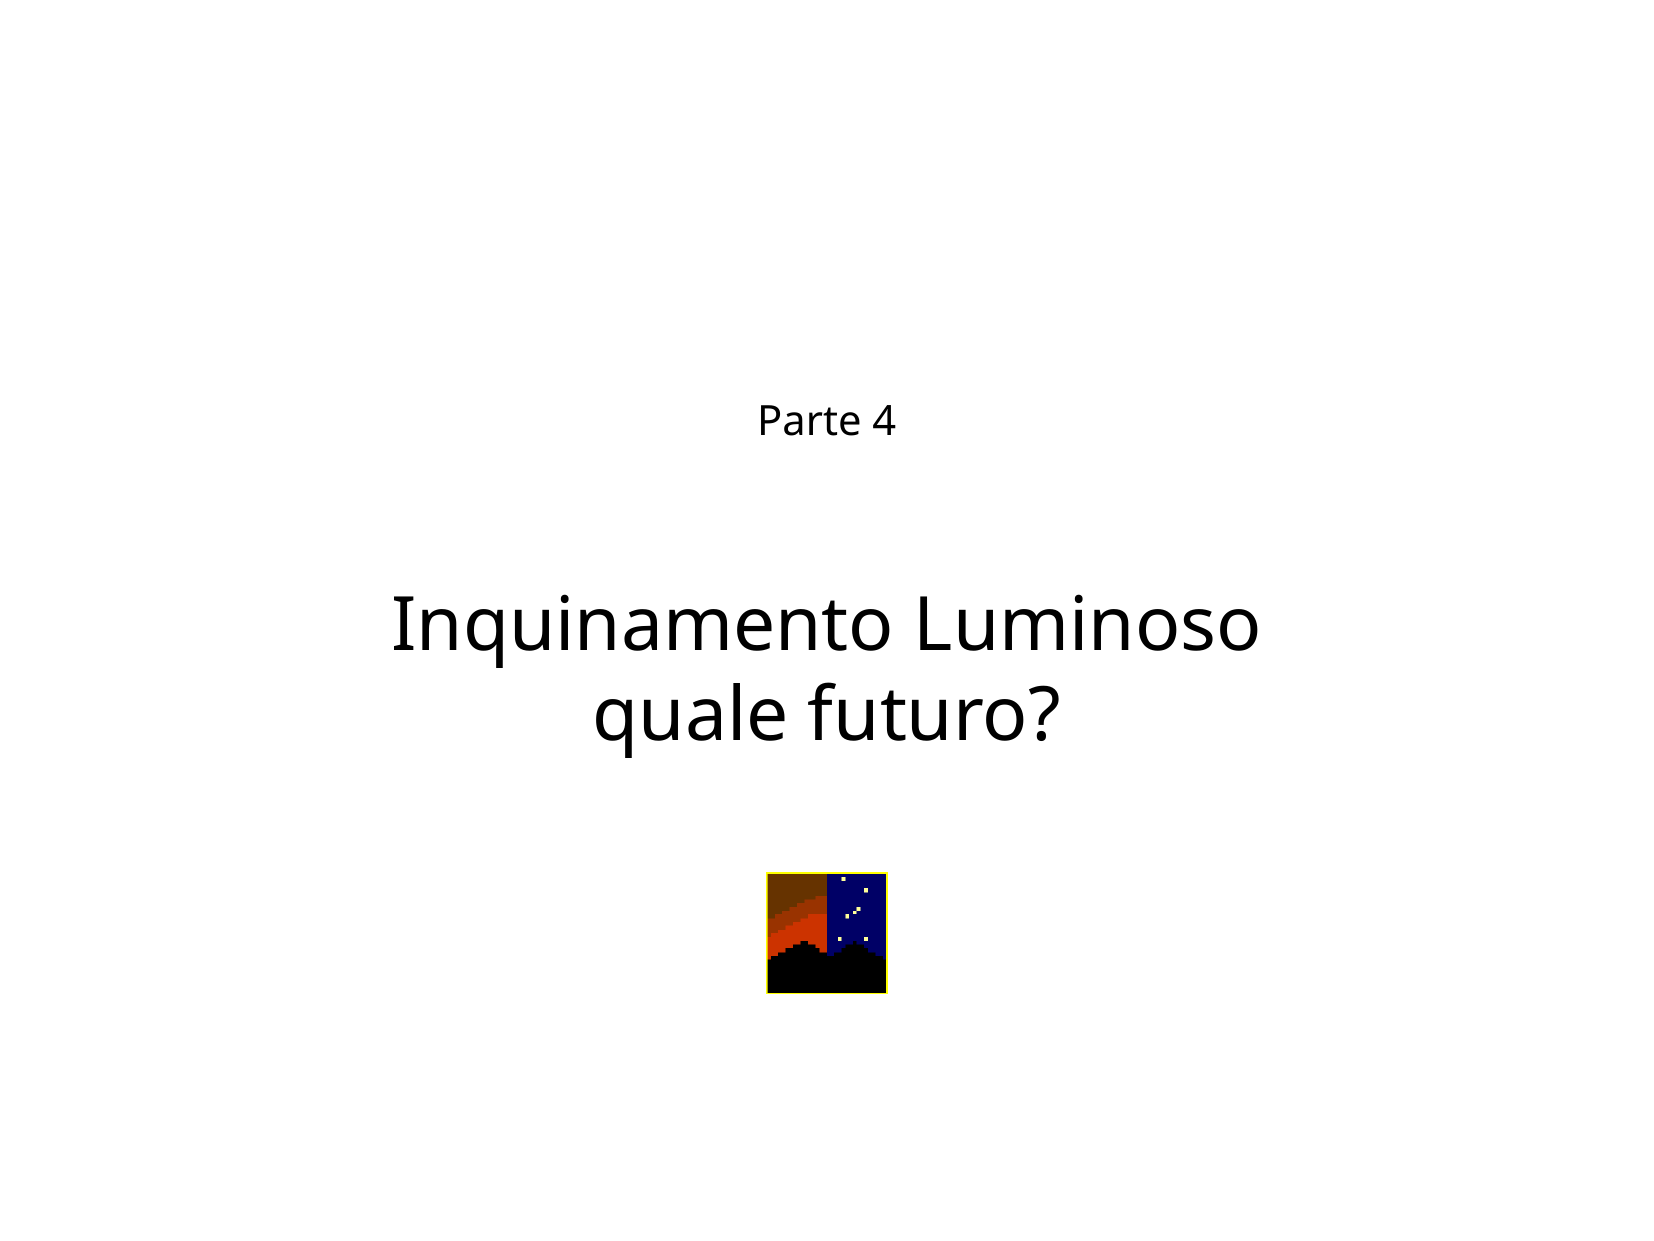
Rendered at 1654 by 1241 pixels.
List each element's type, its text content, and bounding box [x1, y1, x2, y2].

chart [767, 874, 886, 993]
text_box Parte 4 [296, 385, 1358, 452]
text_box Inquinamento Luminoso quale futuro? [0, 567, 1654, 763]
